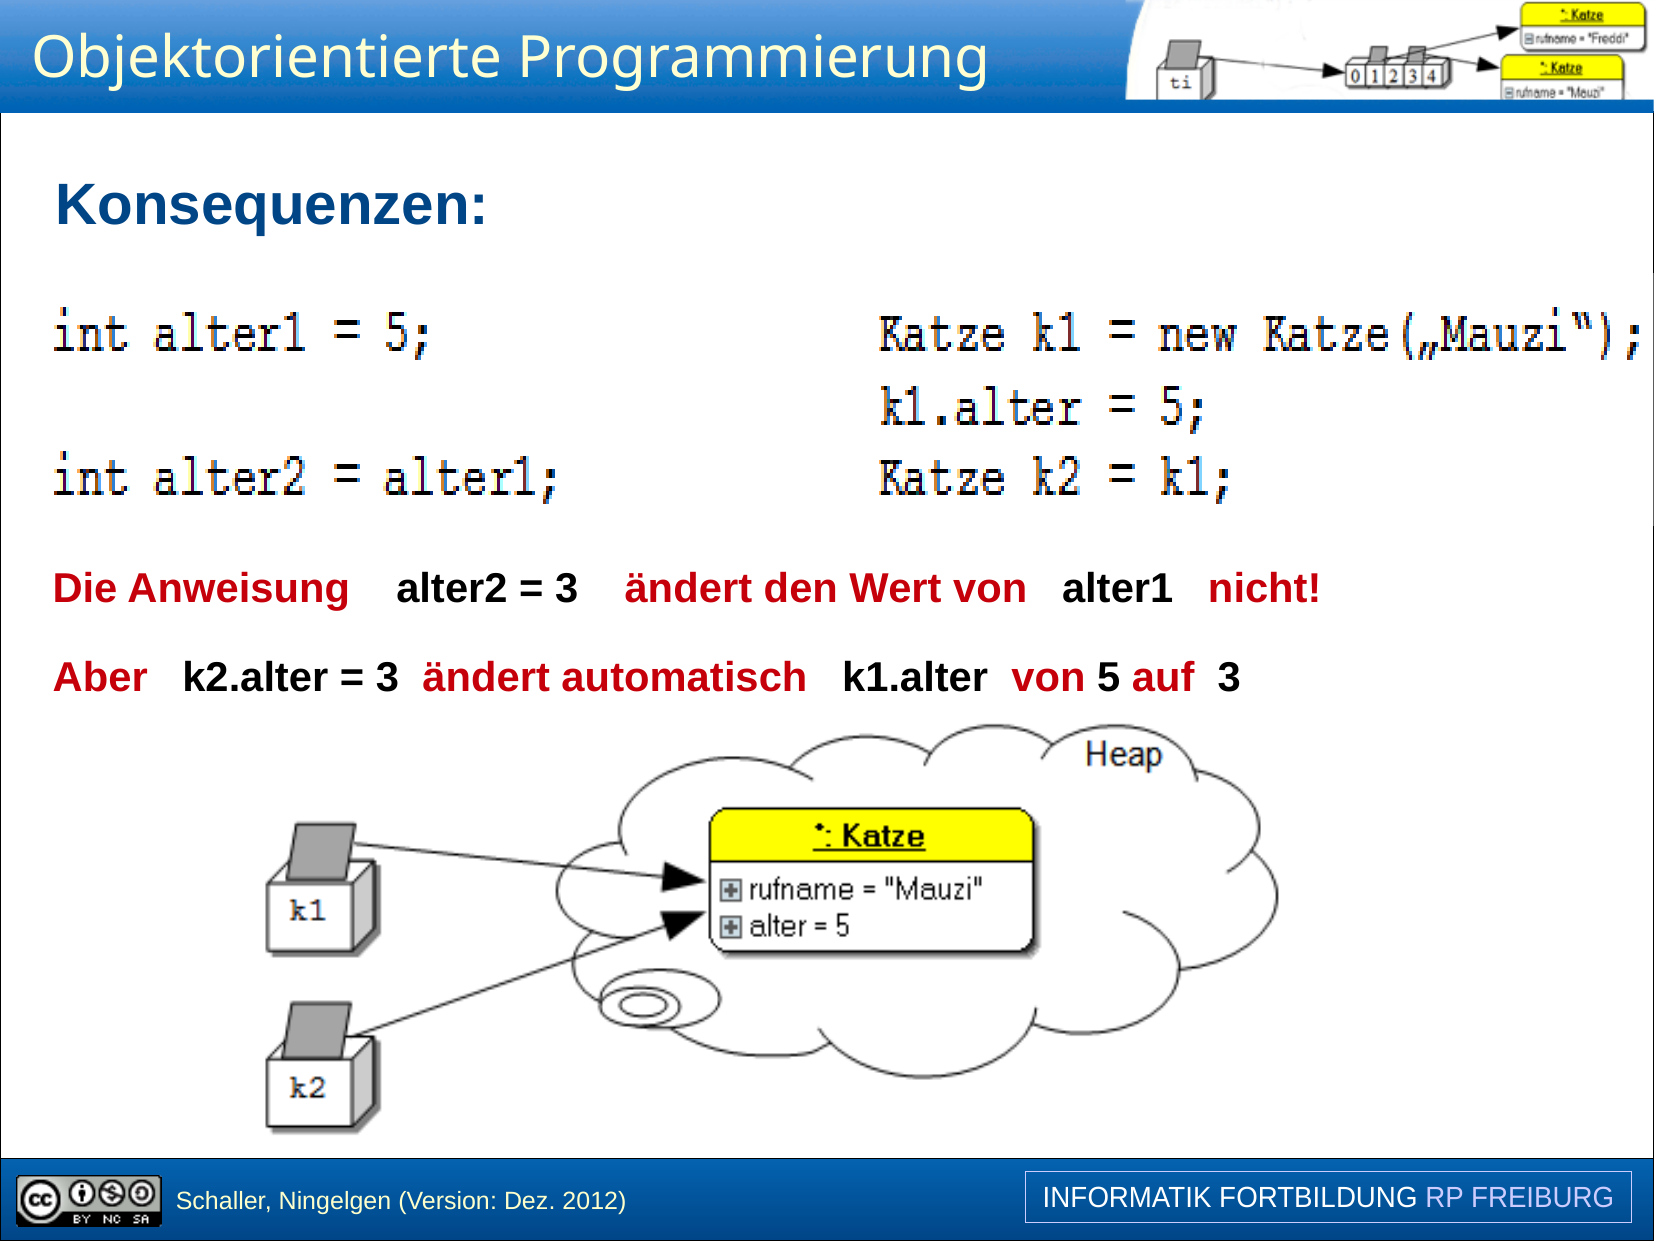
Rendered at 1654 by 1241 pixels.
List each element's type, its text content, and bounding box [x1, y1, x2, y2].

title Objektorientierte Programmierung [31, 16, 1151, 94]
picture [0, 0, 1654, 113]
text_box Die Anweisung alter2 = 3 ändert den Wert von alter1 nicht! [37, 557, 1338, 620]
picture [37, 273, 1654, 526]
text_box Aber k2.alter = 3 ändert automatisch k1.alter von 5 auf 3 [37, 645, 1267, 709]
text_box Konsequenzen: [40, 164, 525, 246]
picture [253, 702, 1292, 1149]
picture [16, 1175, 162, 1227]
